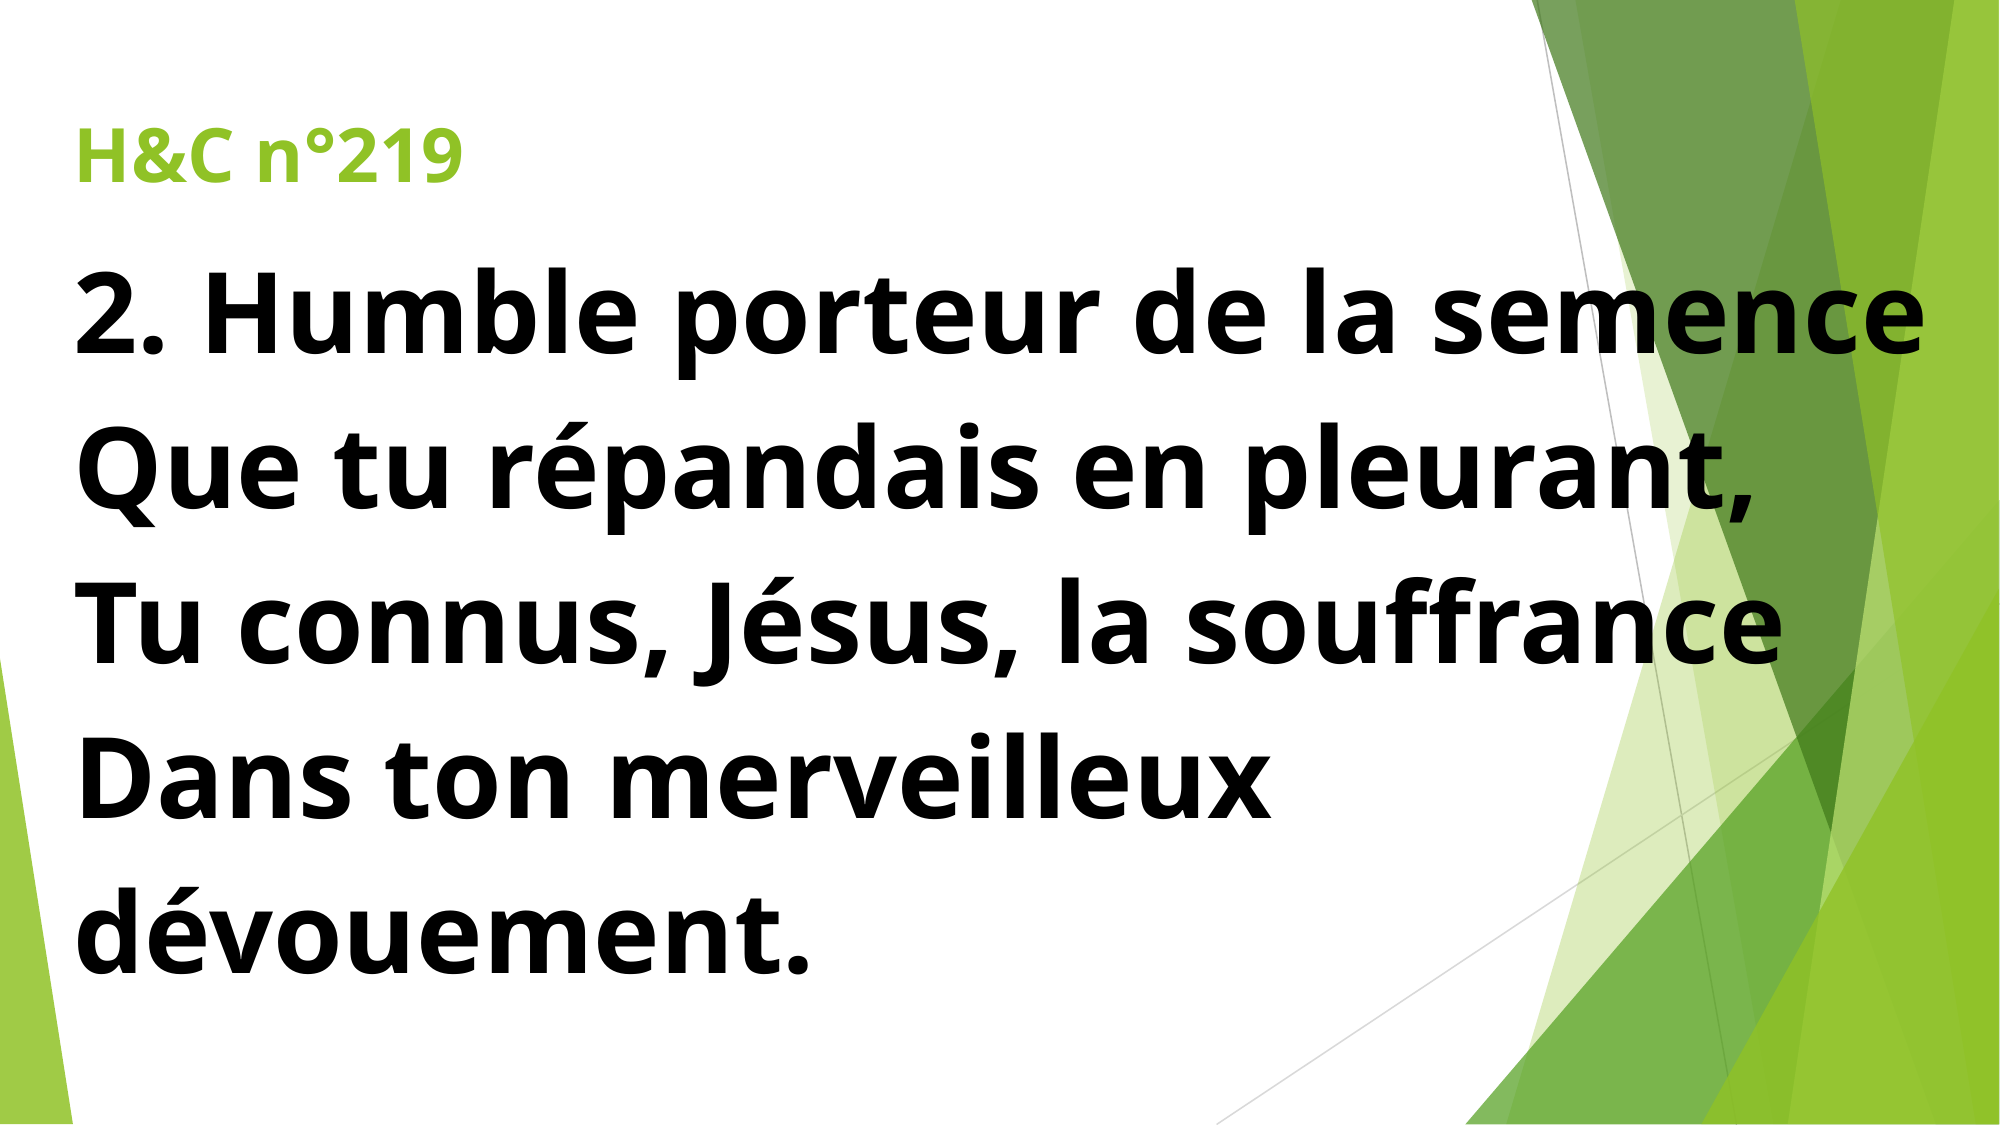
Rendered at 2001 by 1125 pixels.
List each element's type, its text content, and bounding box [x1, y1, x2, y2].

text_box H&C n°219 [59, 99, 1522, 213]
text_box 2. Humble porteur de la semence Que tu répandais en pleurant, Tu connus, Jésus, la souffrance Dans ton merveilleux dévouement. [59, 213, 1973, 1037]
